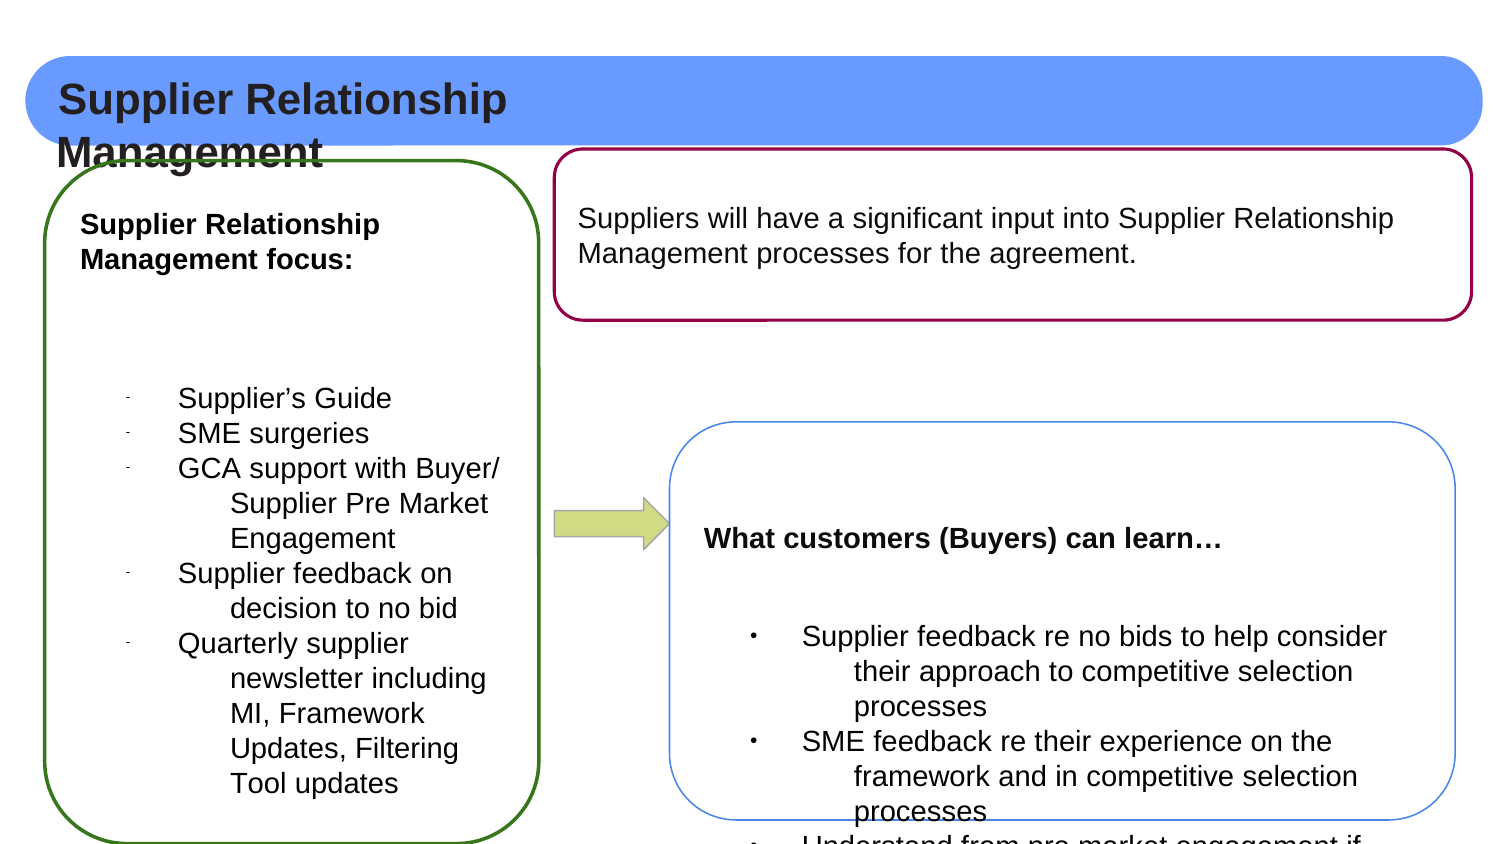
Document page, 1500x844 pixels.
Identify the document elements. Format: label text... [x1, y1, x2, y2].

text_box What customers (Buyers) can learn… Supplier feedback re no bids to help consider their approach to competitive selection processes SME feedback re their experience on the framework and in competitive selection processes Understand from pre market engagement if there are any changes within the market that may influence their requirements and enable suppliers to help shape the specification Any new technology platforms and products offered [669, 421, 1456, 820]
text_box Suppliers will have a significant input into Supplier Relationship Management processes for the agreement. [554, 148, 1472, 321]
text_box [554, 497, 669, 550]
title Supplier Relationship Management [55, 70, 1235, 137]
text_box Supplier Relationship Management focus: Supplier’s Guide SME surgeries GCA support with Buyer/ Supplier Pre Market Engagement Supplier feedback on decision to no bid Quarterly supplier newsletter including MI, Framework Updates, Filtering Tool updates [44, 160, 539, 844]
